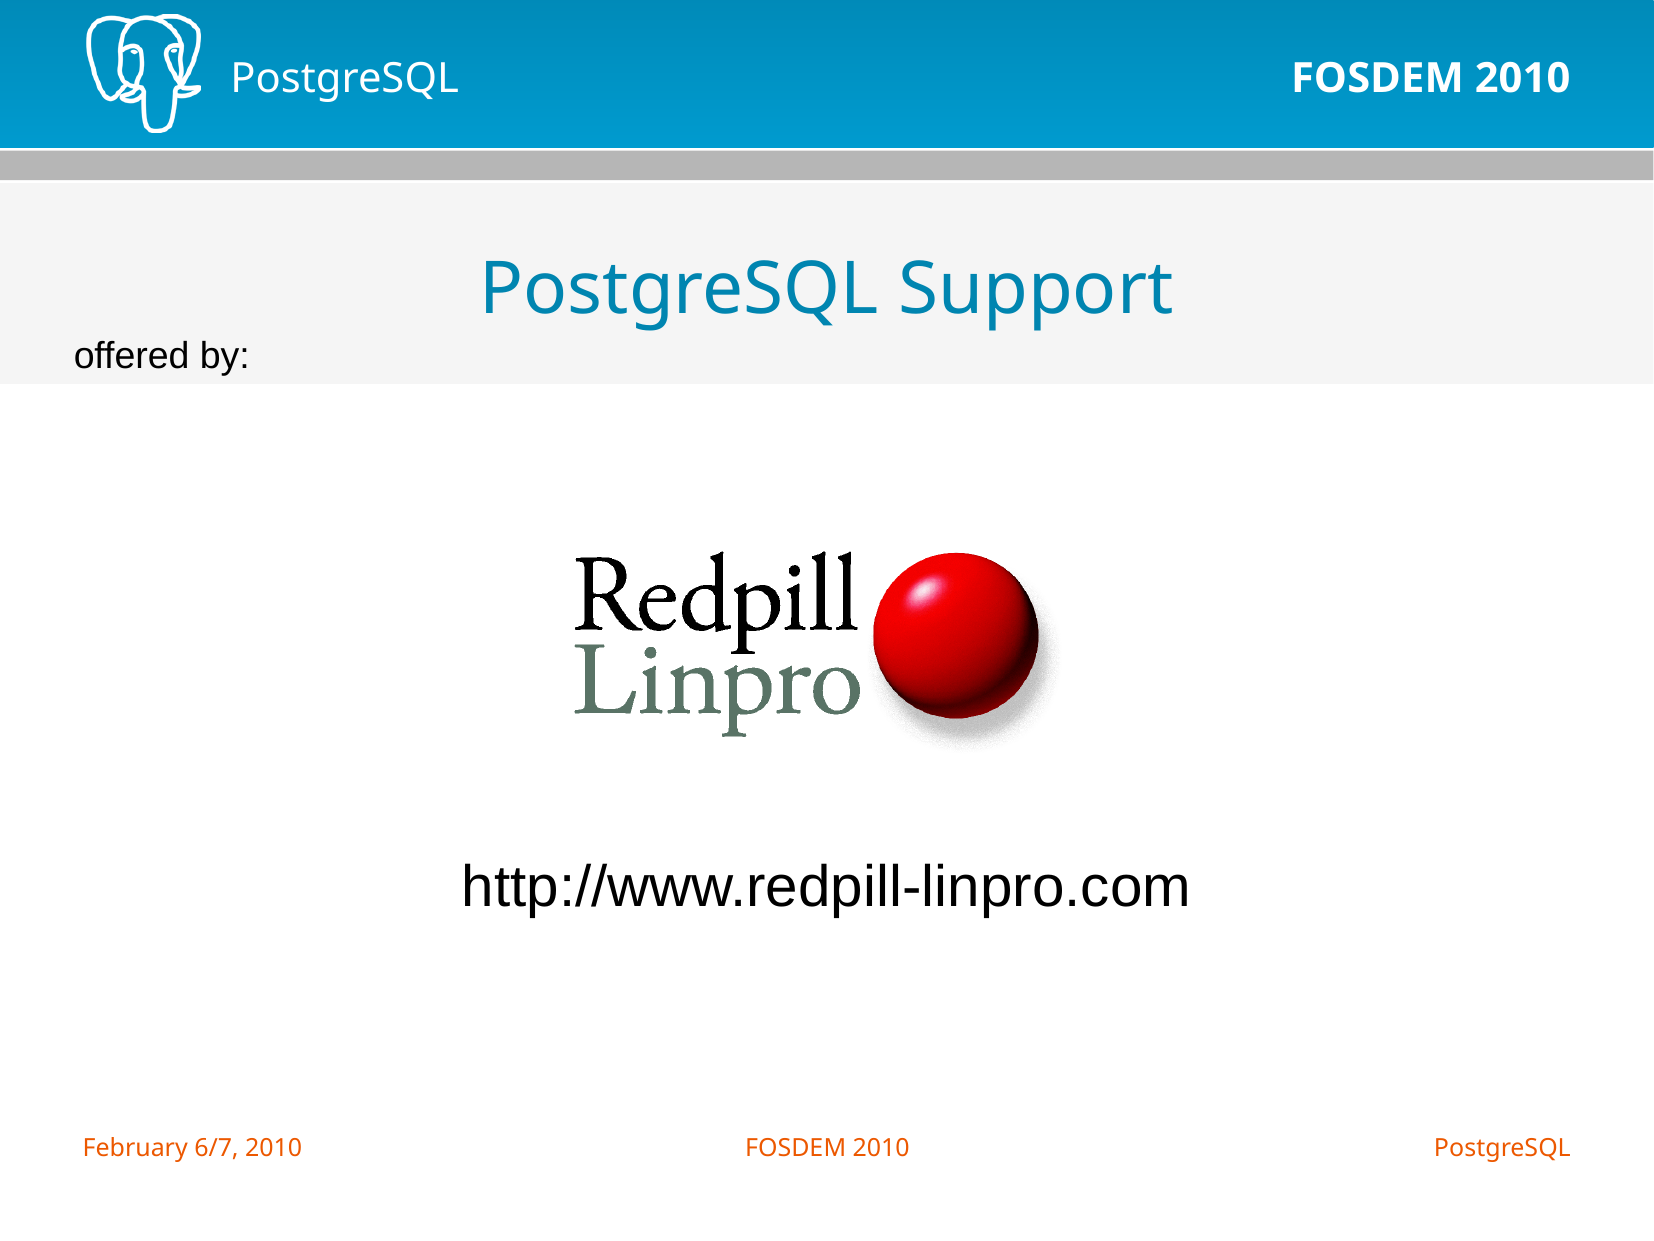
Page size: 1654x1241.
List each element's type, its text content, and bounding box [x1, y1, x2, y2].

picture [87, 15, 200, 132]
title PostgreSQL Support [82, 200, 1571, 369]
text_box http://www.redpill-linpro.com [446, 846, 1207, 927]
text_box offered by: [59, 327, 355, 384]
picture [531, 501, 1123, 769]
